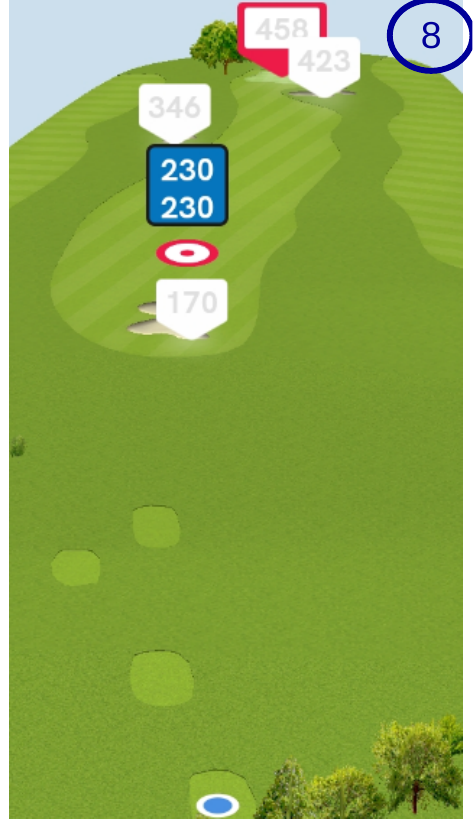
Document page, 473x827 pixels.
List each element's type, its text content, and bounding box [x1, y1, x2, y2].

text_box 8 [389, 0, 473, 71]
picture [441, 0, 463, 11]
picture [9, 0, 463, 819]
